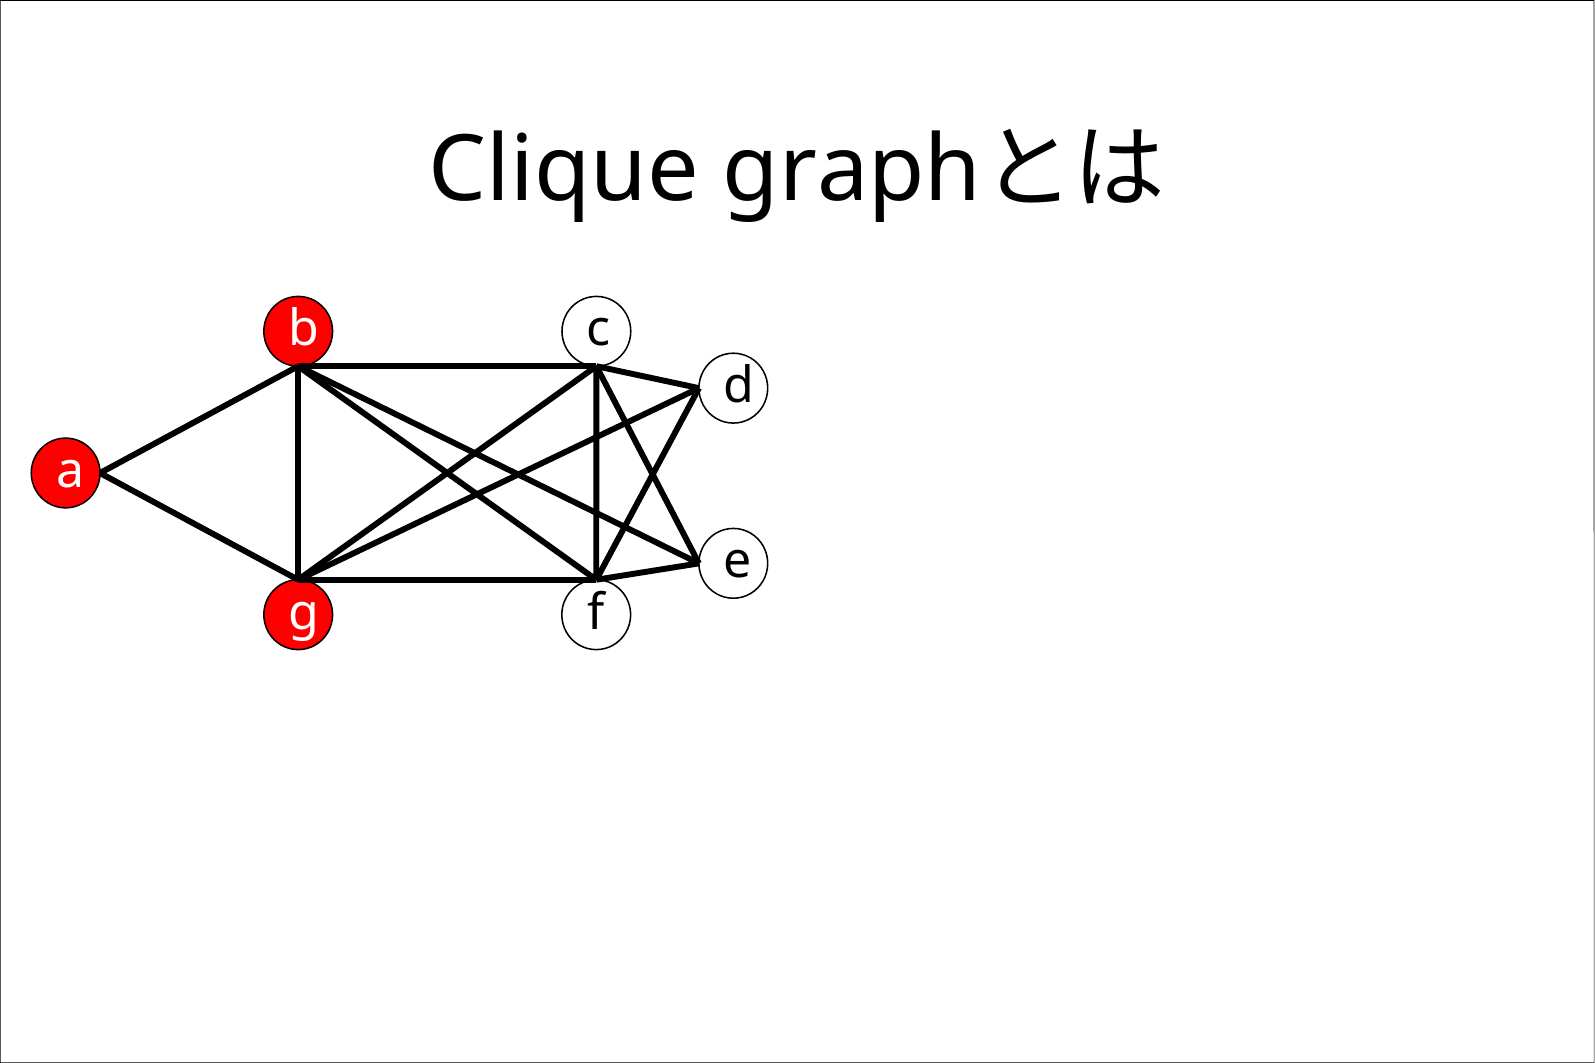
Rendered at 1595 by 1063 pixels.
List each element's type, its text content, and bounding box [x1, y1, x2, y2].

text_box f [561, 581, 631, 650]
text_box g [263, 580, 333, 650]
text_box a [31, 438, 100, 508]
text_box c [561, 296, 631, 365]
text_box d [699, 353, 768, 424]
text_box b [263, 296, 333, 366]
text_box e [699, 528, 768, 599]
title Clique graphとは [117, 77, 1478, 275]
